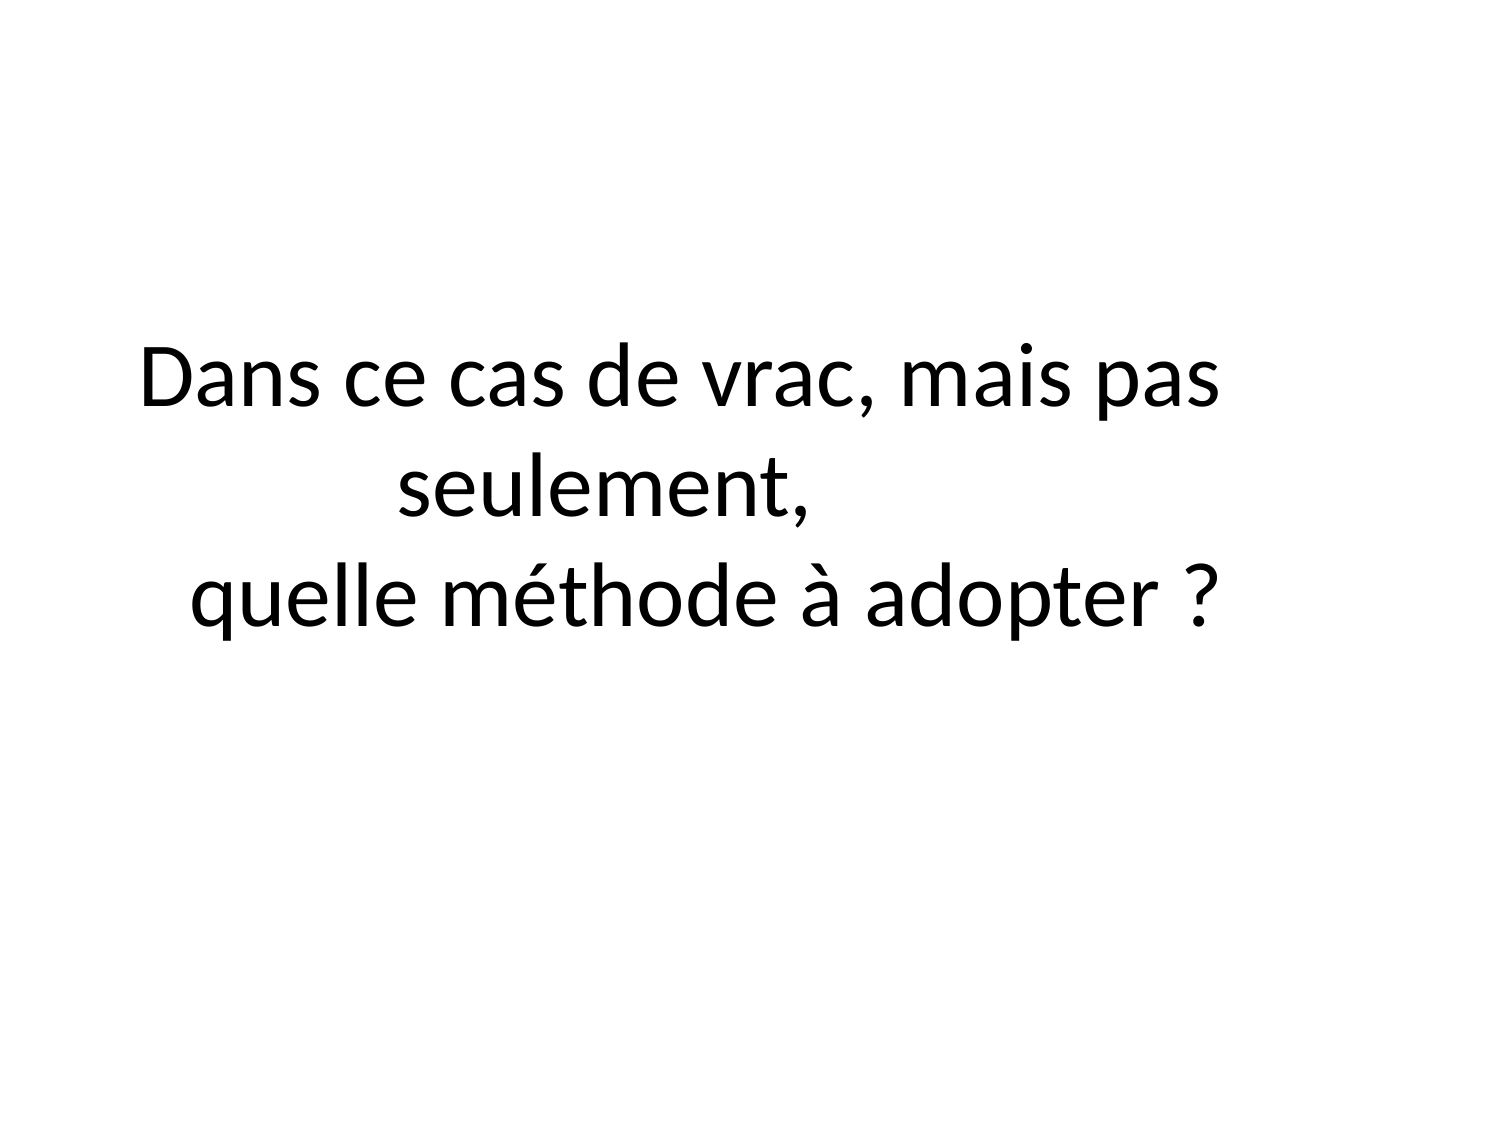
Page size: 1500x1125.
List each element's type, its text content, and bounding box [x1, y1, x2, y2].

subtitle Dans ce cas de vrac, mais pas seulement, quelle méthode à adopter ? [64, 44, 1425, 916]
